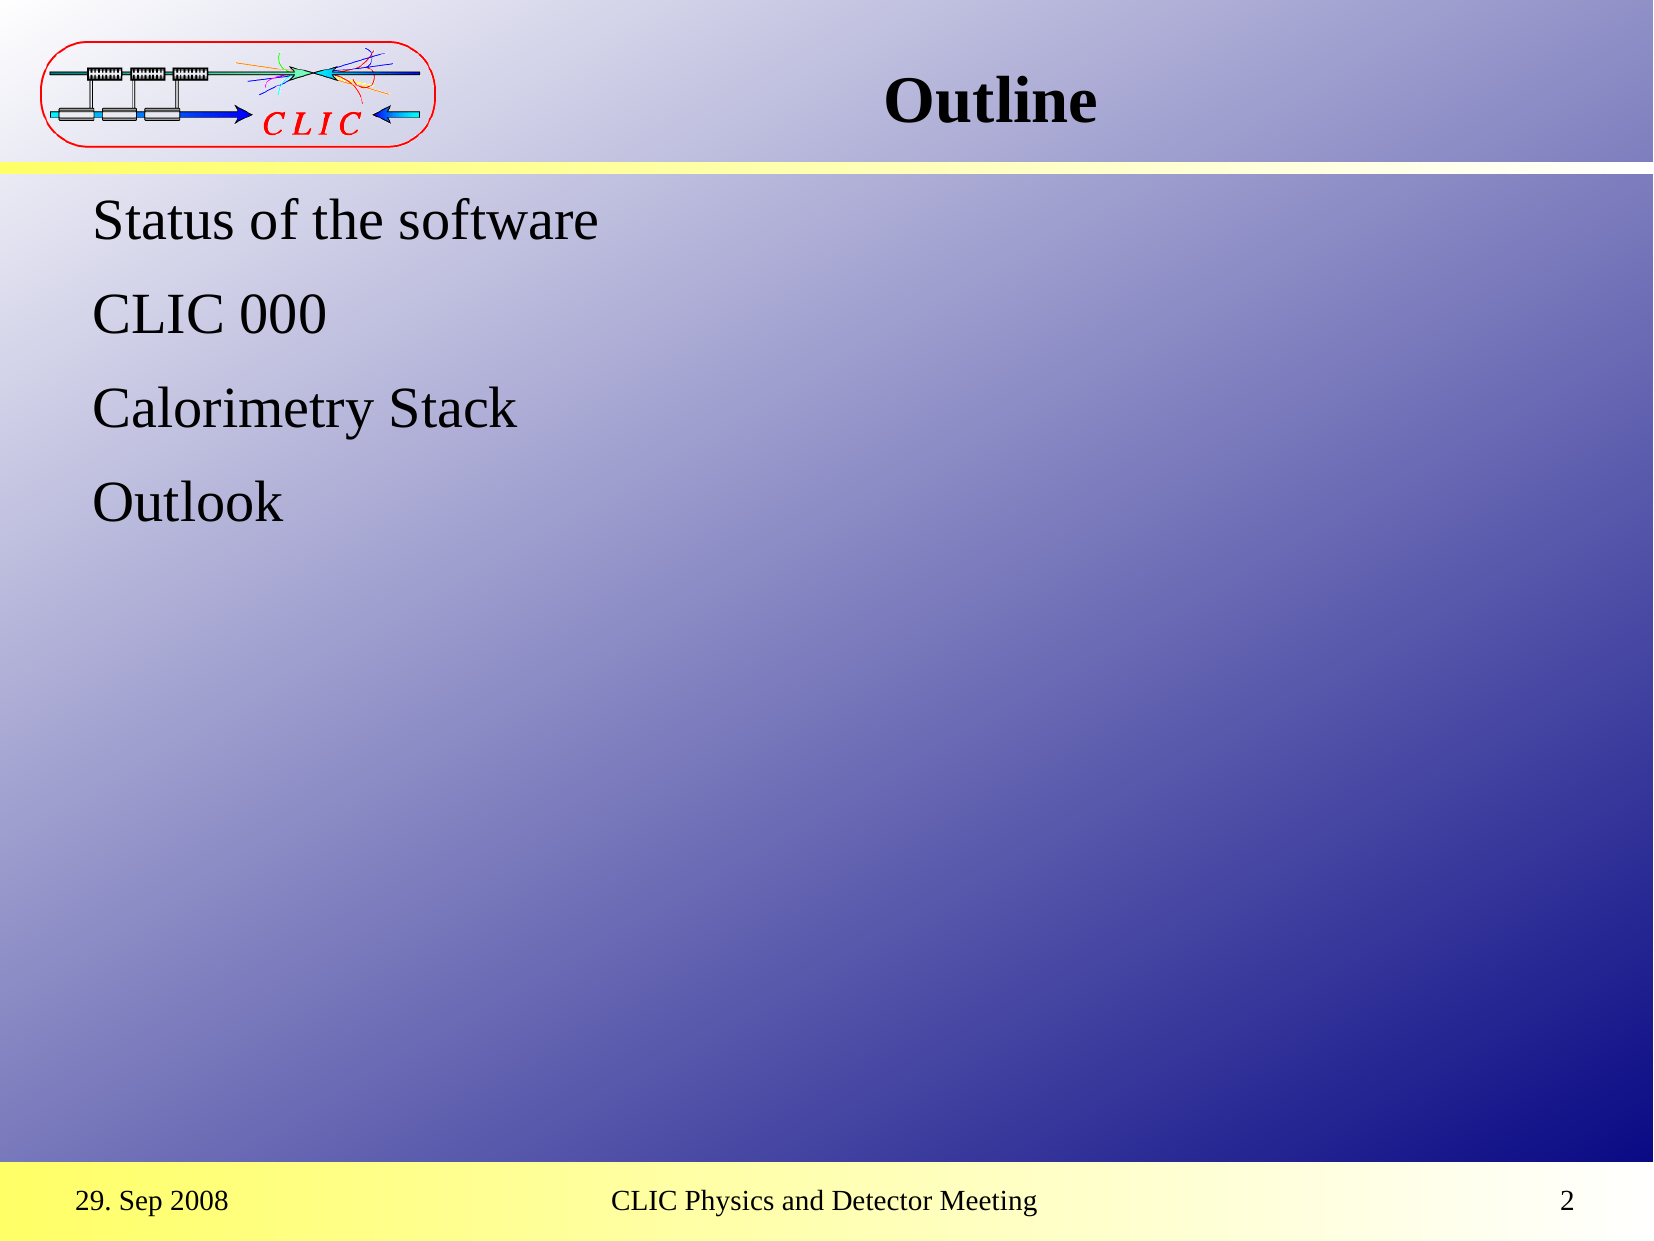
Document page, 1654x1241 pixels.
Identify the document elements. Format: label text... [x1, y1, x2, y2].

list Status of the software CLIC 000 Calorimetry Stack Outlook [75, 187, 1571, 1111]
title Outline [412, 49, 1571, 151]
picture [37, 37, 438, 150]
